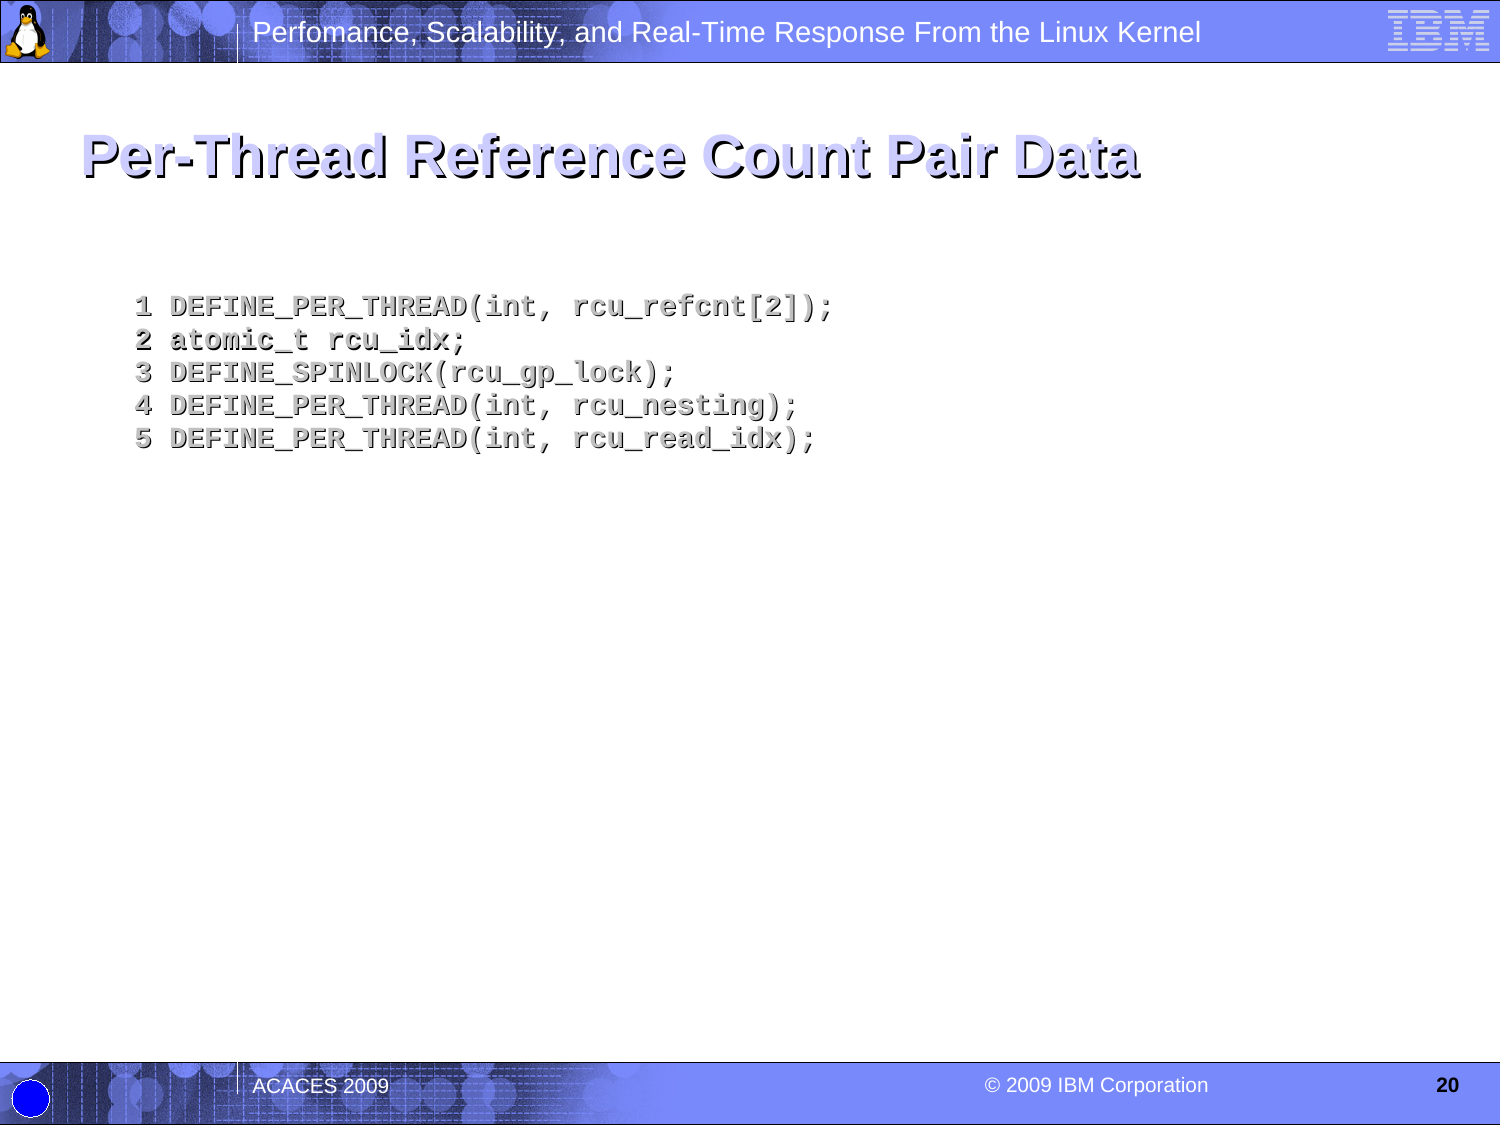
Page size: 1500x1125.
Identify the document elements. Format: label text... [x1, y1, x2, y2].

picture [0, 1063, 1500, 1124]
picture [1, 1, 1500, 62]
text_box [11, 1079, 50, 1118]
title Per-Thread Reference Count Pair Data [79, 116, 1433, 199]
list 1 DEFINE_PER_THREAD(int, rcu_refcnt[2]); 2 atomic_t rcu_idx; 3 DEFINE_SPINLOCK(rcu_gp_lock); 4 DEFINE_PER_THREAD(int, rcu_nesting); 5 DEFINE_PER_THREAD(int, rcu_read_idx); [99, 291, 1389, 1022]
